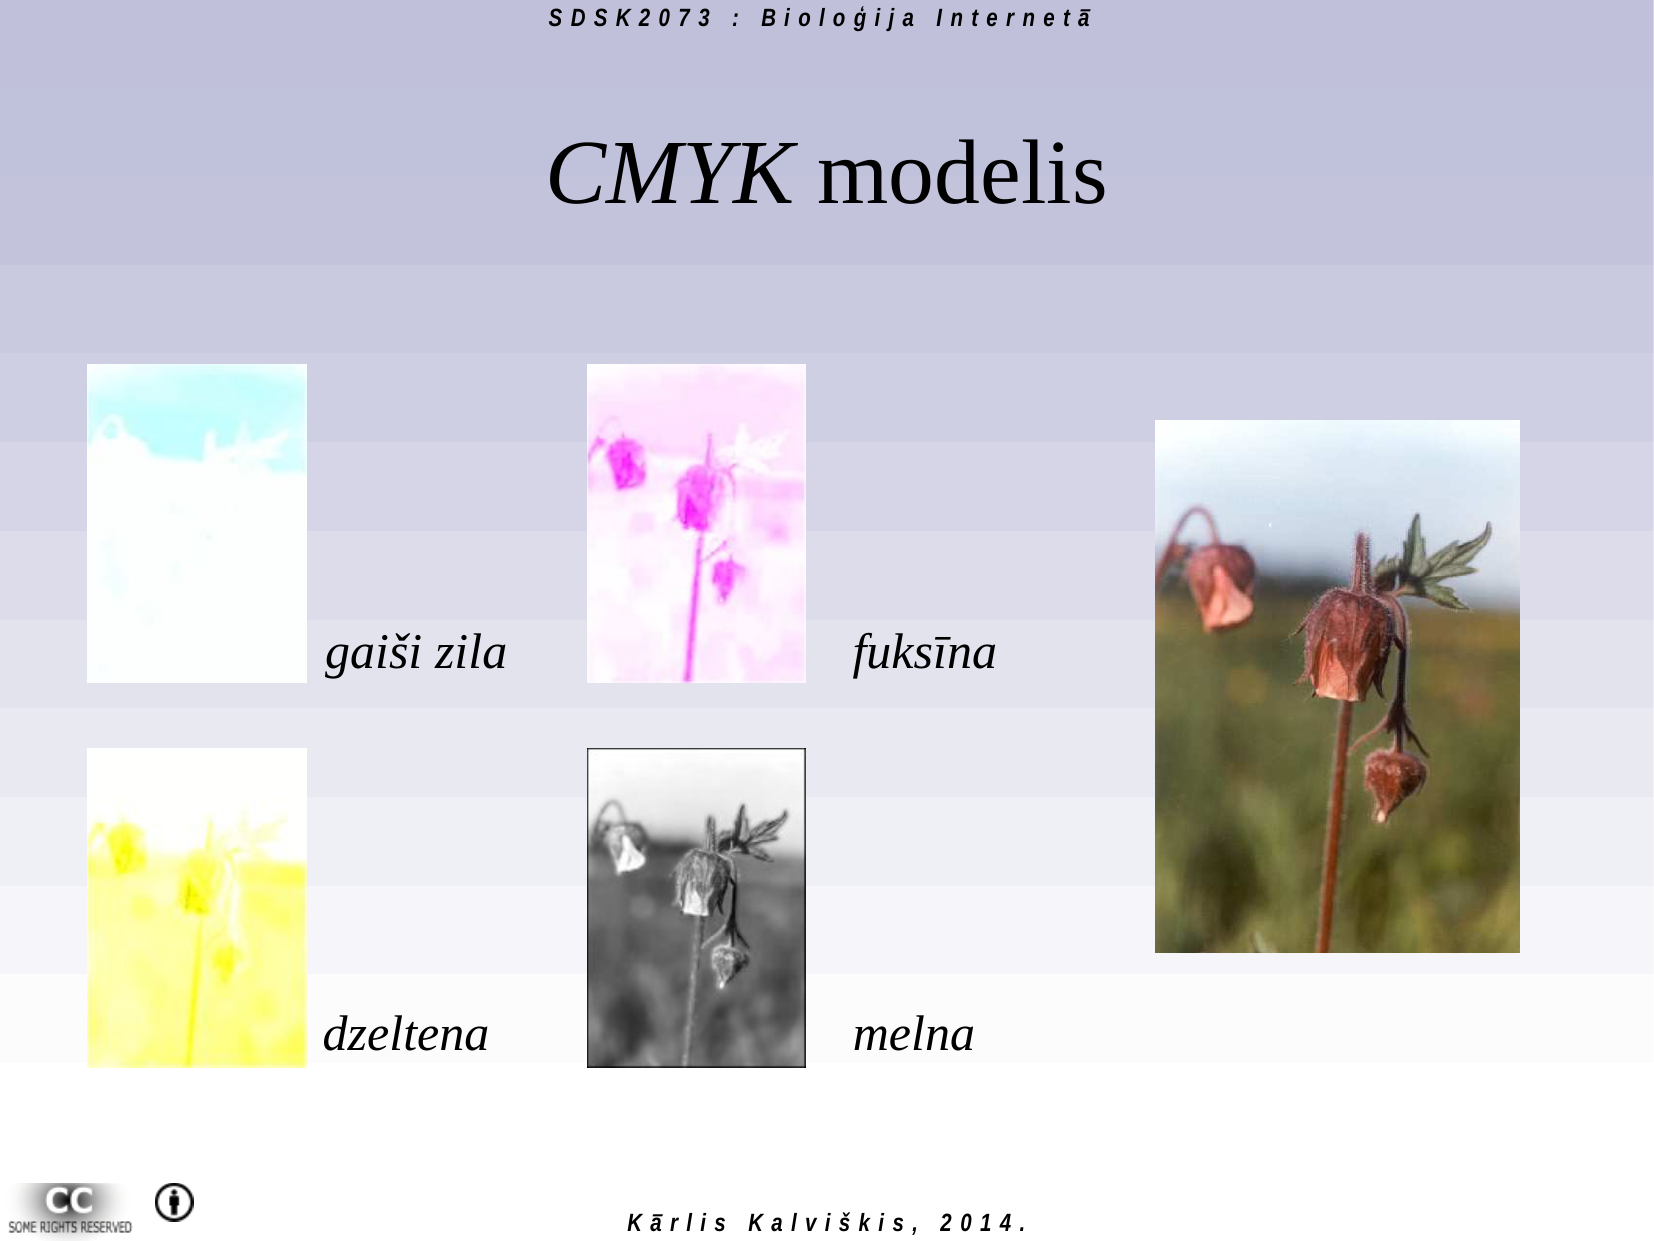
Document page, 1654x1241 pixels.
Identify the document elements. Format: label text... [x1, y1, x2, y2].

title CMYK modelis [29, 49, 1625, 296]
text_box dzeltena [322, 1005, 533, 1062]
text_box fuksīna [852, 624, 998, 680]
text_box gaiši zila [325, 624, 508, 680]
text_box melna [852, 1005, 976, 1062]
picture [0, 0, 1654, 1241]
